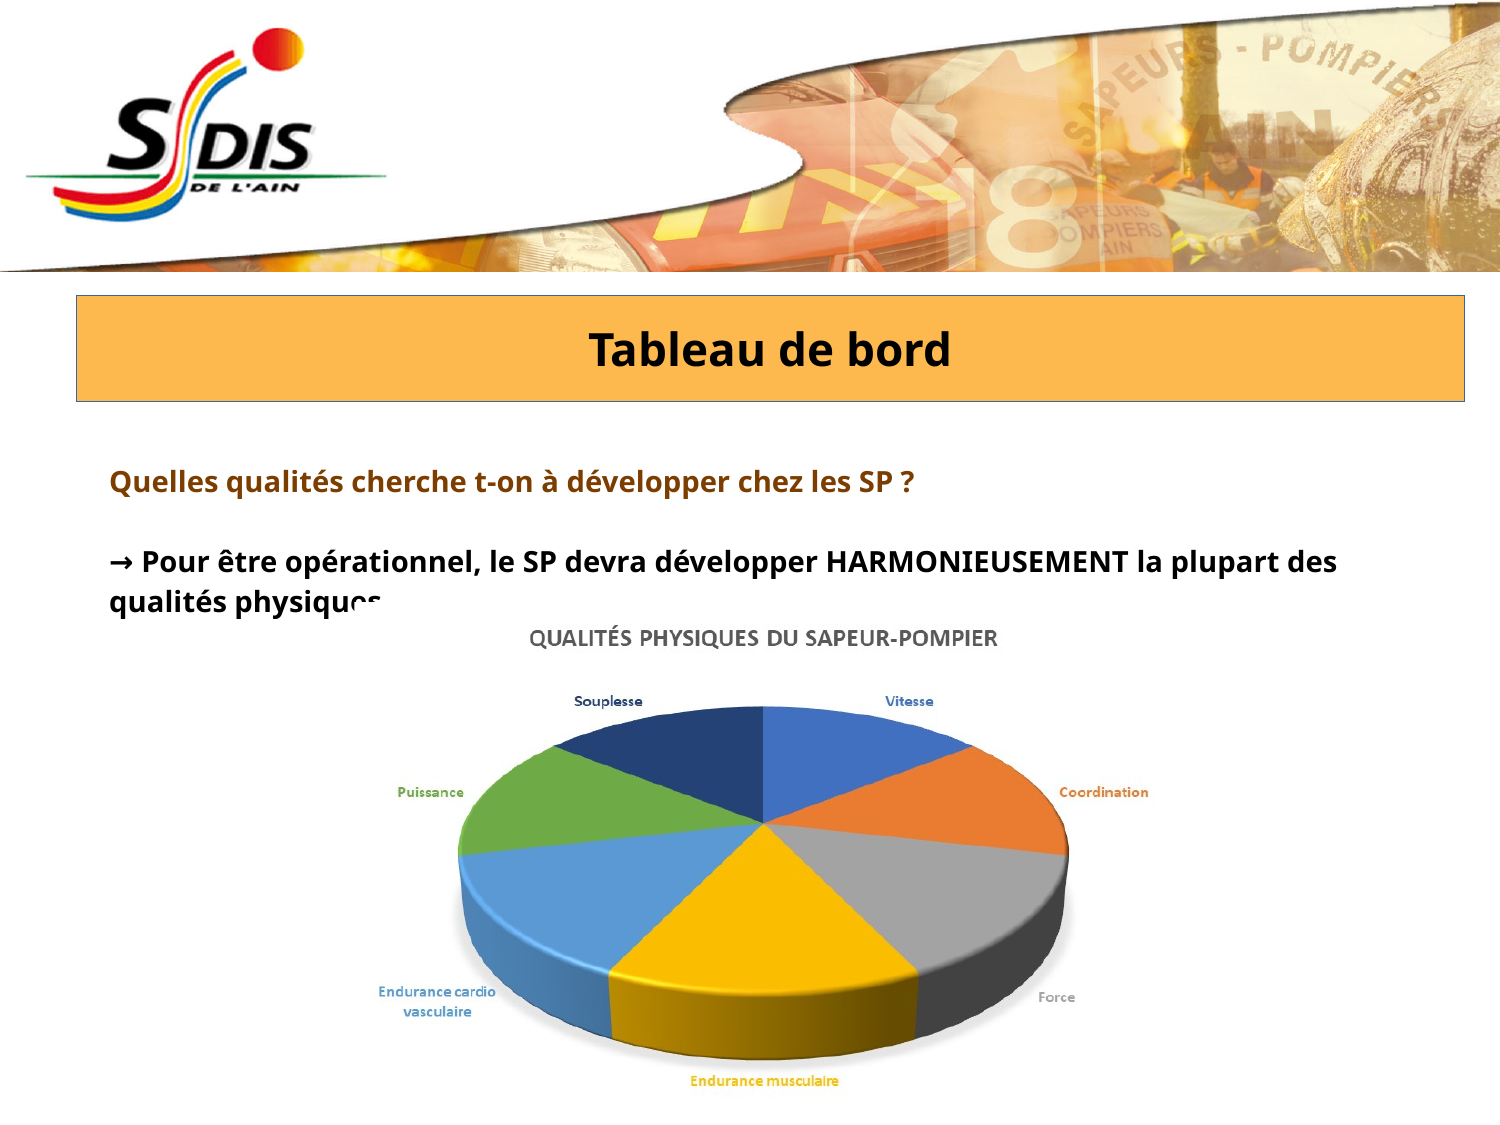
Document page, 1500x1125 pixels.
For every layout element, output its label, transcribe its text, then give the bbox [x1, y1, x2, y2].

text_box Tableau de bord [76, 295, 1465, 402]
text_box Quelles qualités cherche t-on à développer chez les SP ? → Pour être opérationnel, le SP devra développer HARMONIEUSEMENT la plupart des qualités physiques [59, 454, 1441, 1063]
picture [0, 0, 1500, 272]
picture [354, 602, 1170, 1106]
